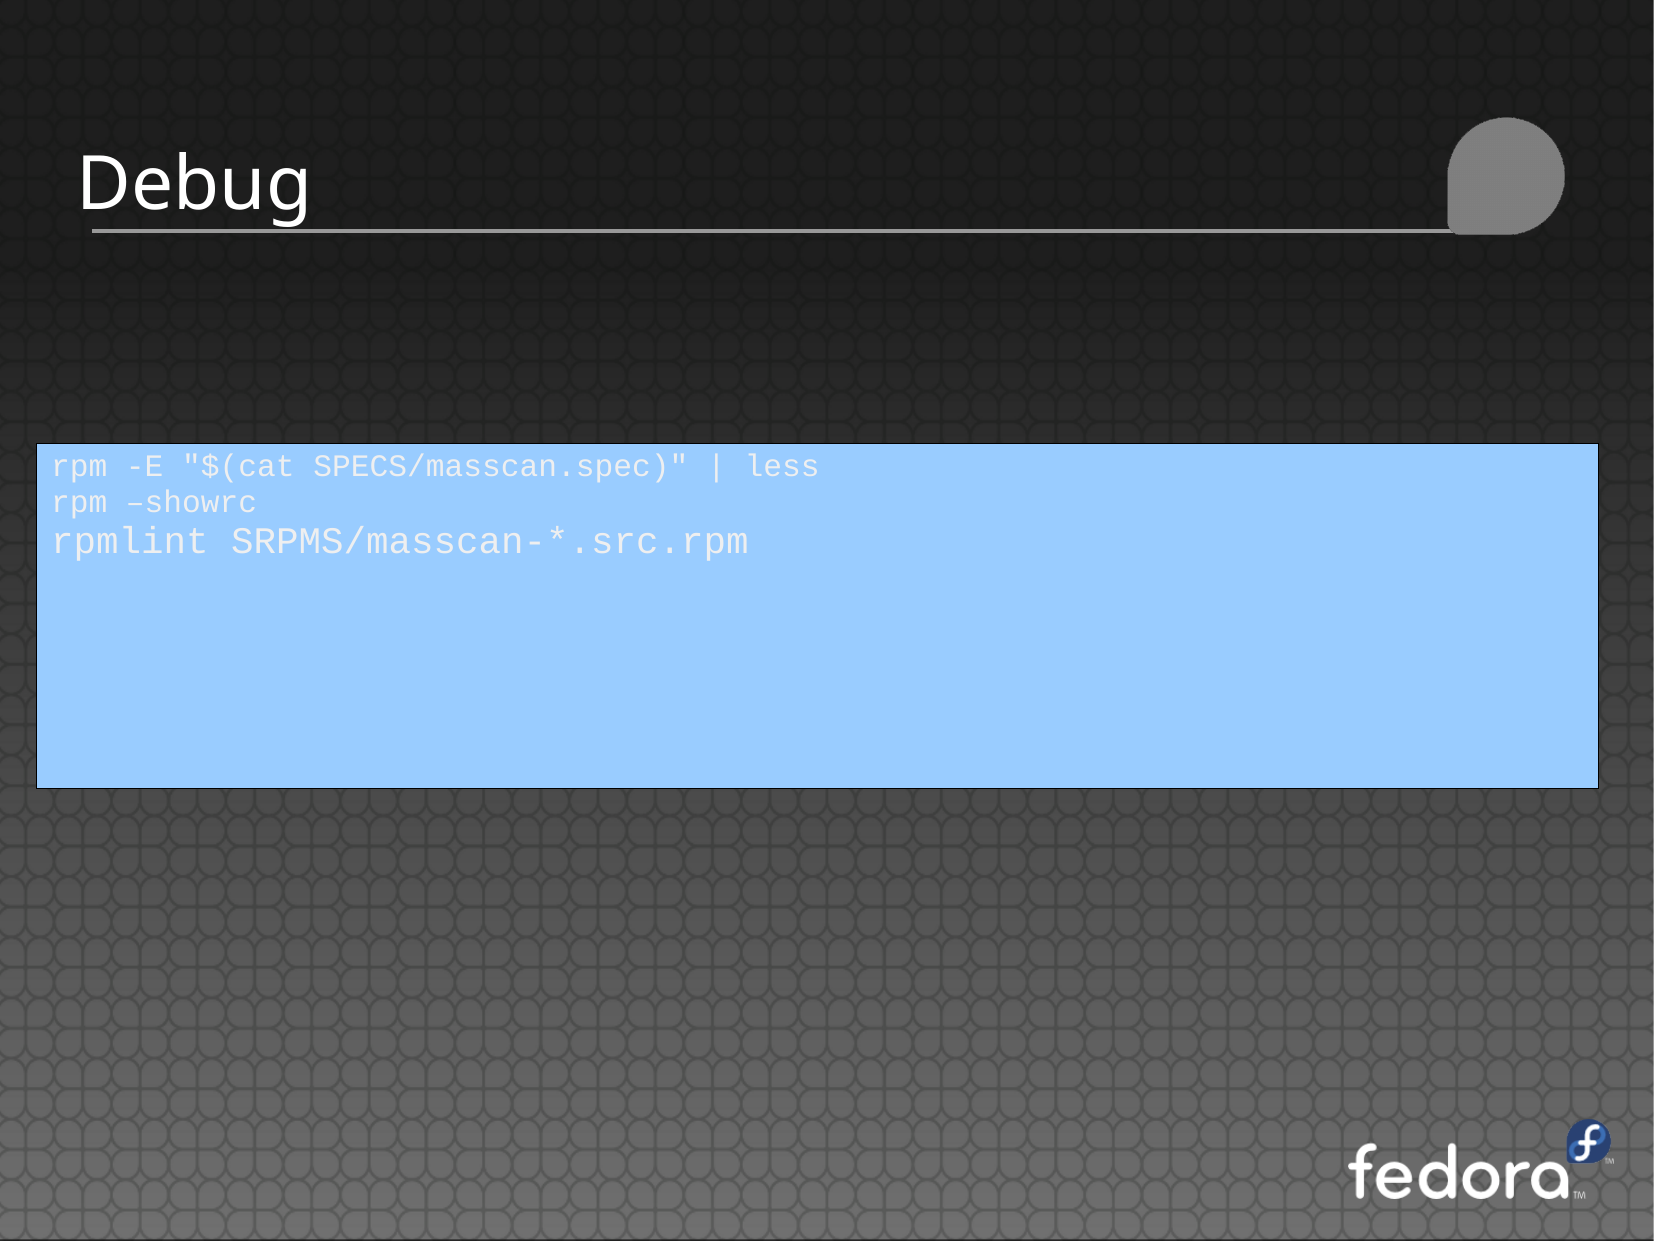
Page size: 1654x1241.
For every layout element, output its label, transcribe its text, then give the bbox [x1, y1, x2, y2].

picture [0, 0, 1654, 1241]
title Debug [76, 112, 1566, 249]
text_box rpm -E "$(cat SPECS/masscan.spec)" | less rpm –showrc rpmlint SRPMS/masscan-*.src.rpm [36, 443, 1599, 789]
